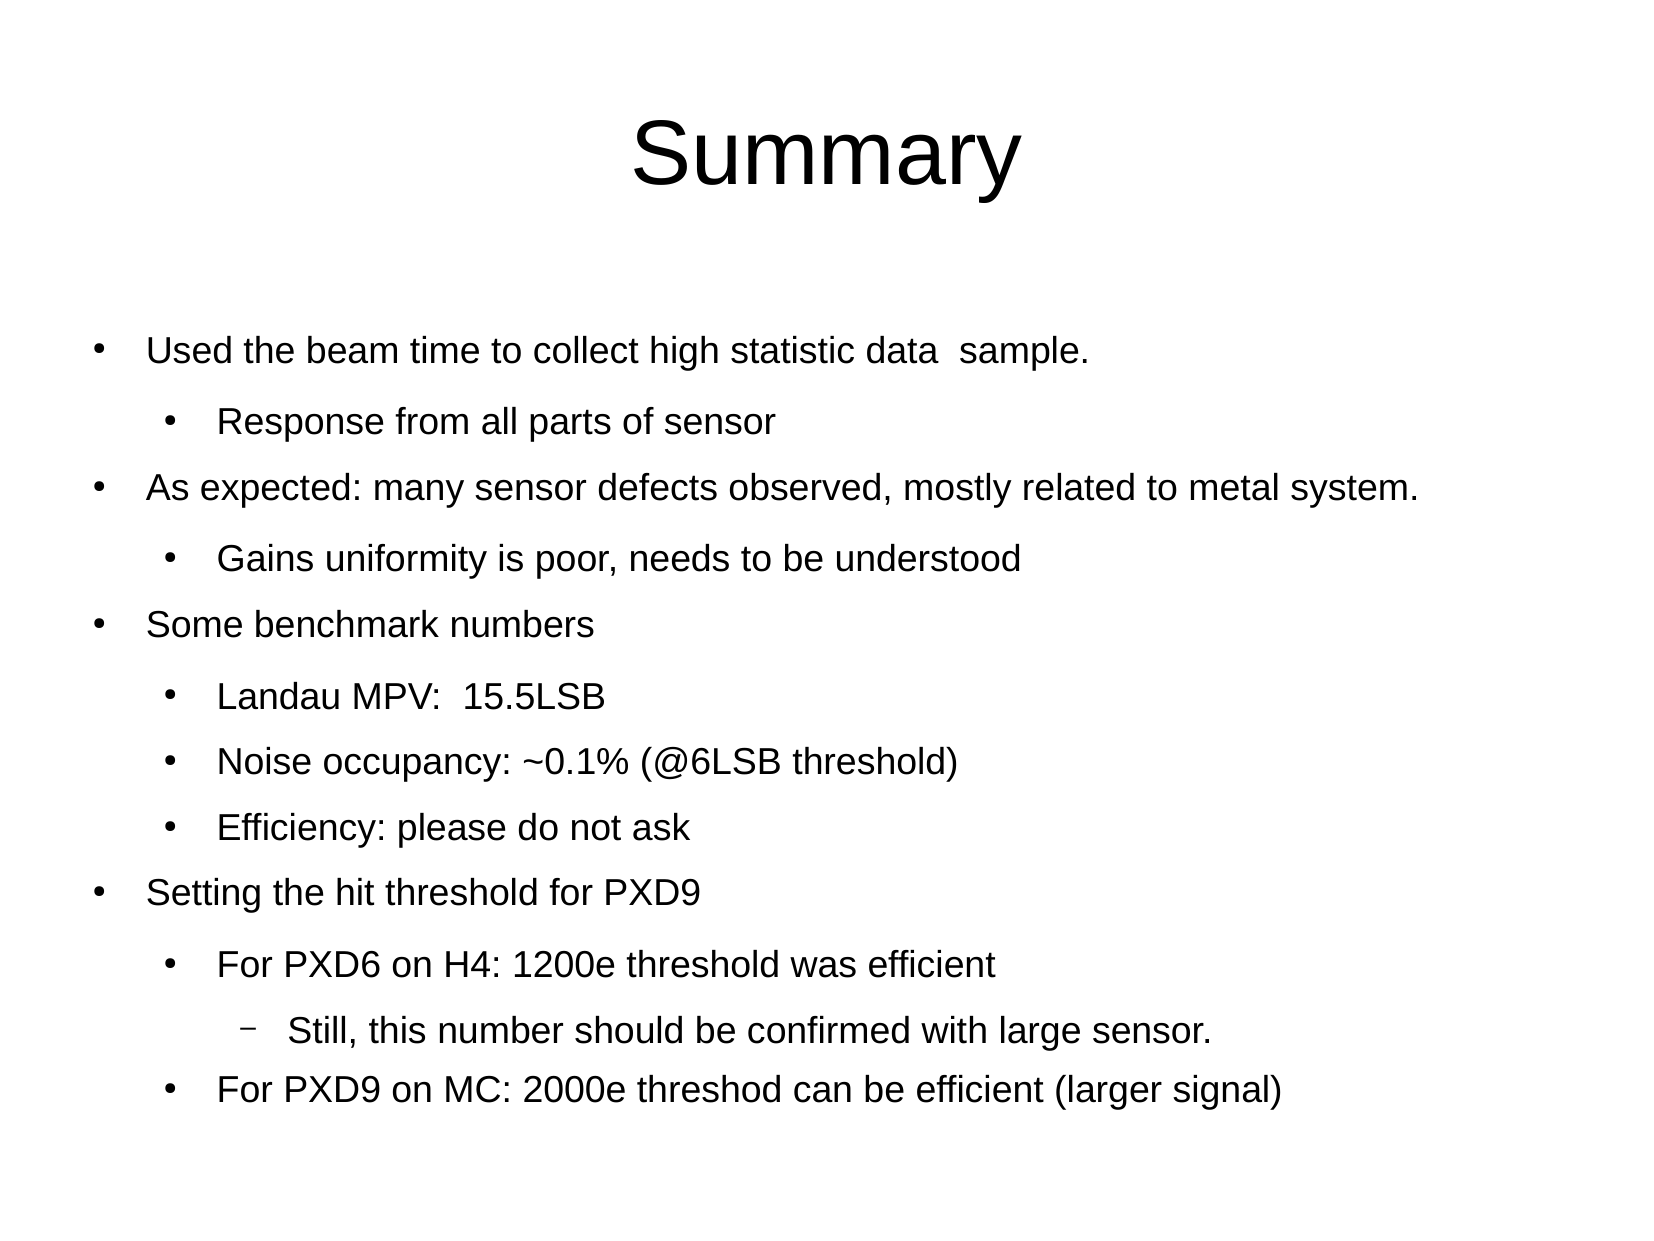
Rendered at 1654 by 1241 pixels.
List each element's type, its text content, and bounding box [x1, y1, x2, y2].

title Summary [82, 49, 1571, 257]
list Used the beam time to collect high statistic data sample. Response from all parts of sensor As expected: many sensor defects observed, mostly related to metal system. Gains uniformity is poor, needs to be understood Some benchmark numbers Landau MPV: 15.5LSB Noise occupancy: ~0.1% (@6LSB threshold) Efficiency: please do not ask Setting the hit threshold for PXD9 For PXD6 on H4: 1200e threshold was efficient Still, this number should be confirmed with large sensor. For PXD9 on MC: 2000e threshod can be efficient (larger signal) [75, 225, 1564, 1163]
